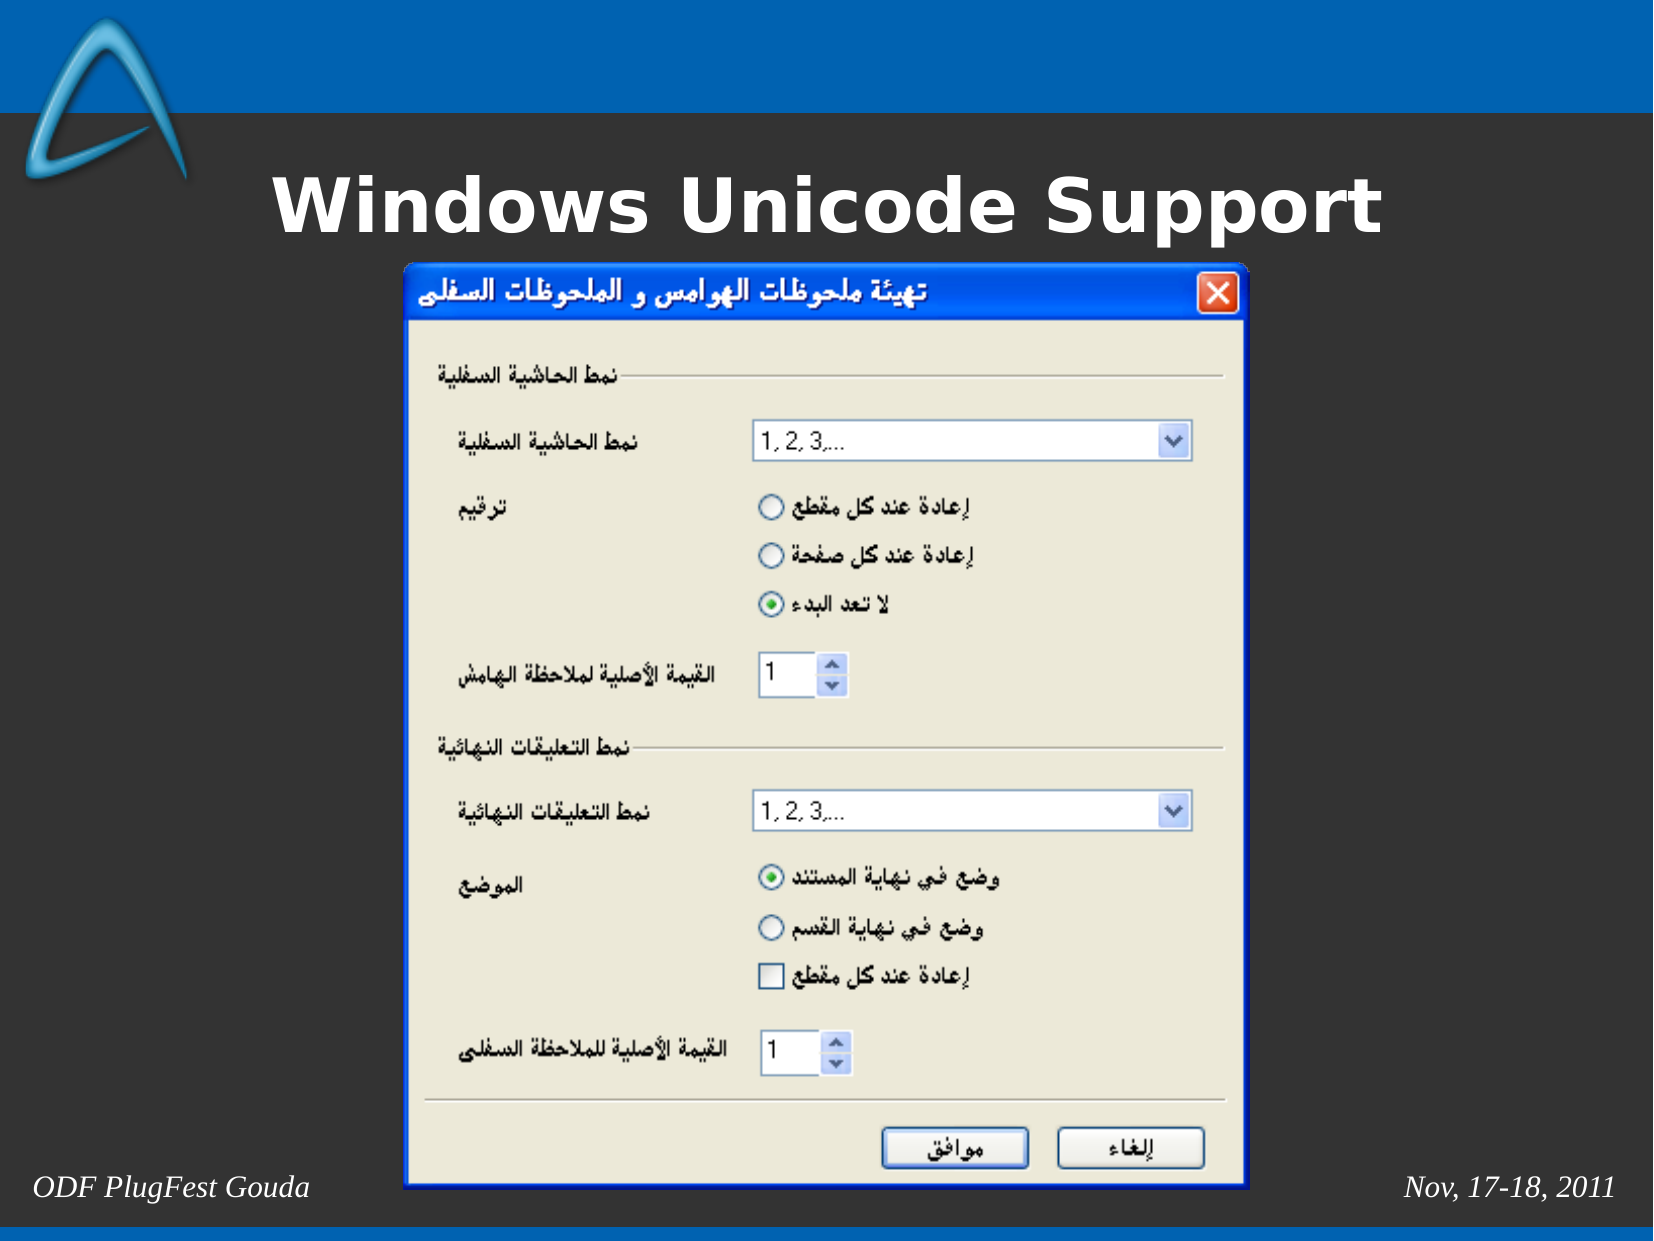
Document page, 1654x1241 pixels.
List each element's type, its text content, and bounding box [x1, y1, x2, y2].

picture [5, 5, 204, 194]
picture [403, 262, 1250, 1190]
title Windows Unicode Support [121, 102, 1533, 310]
